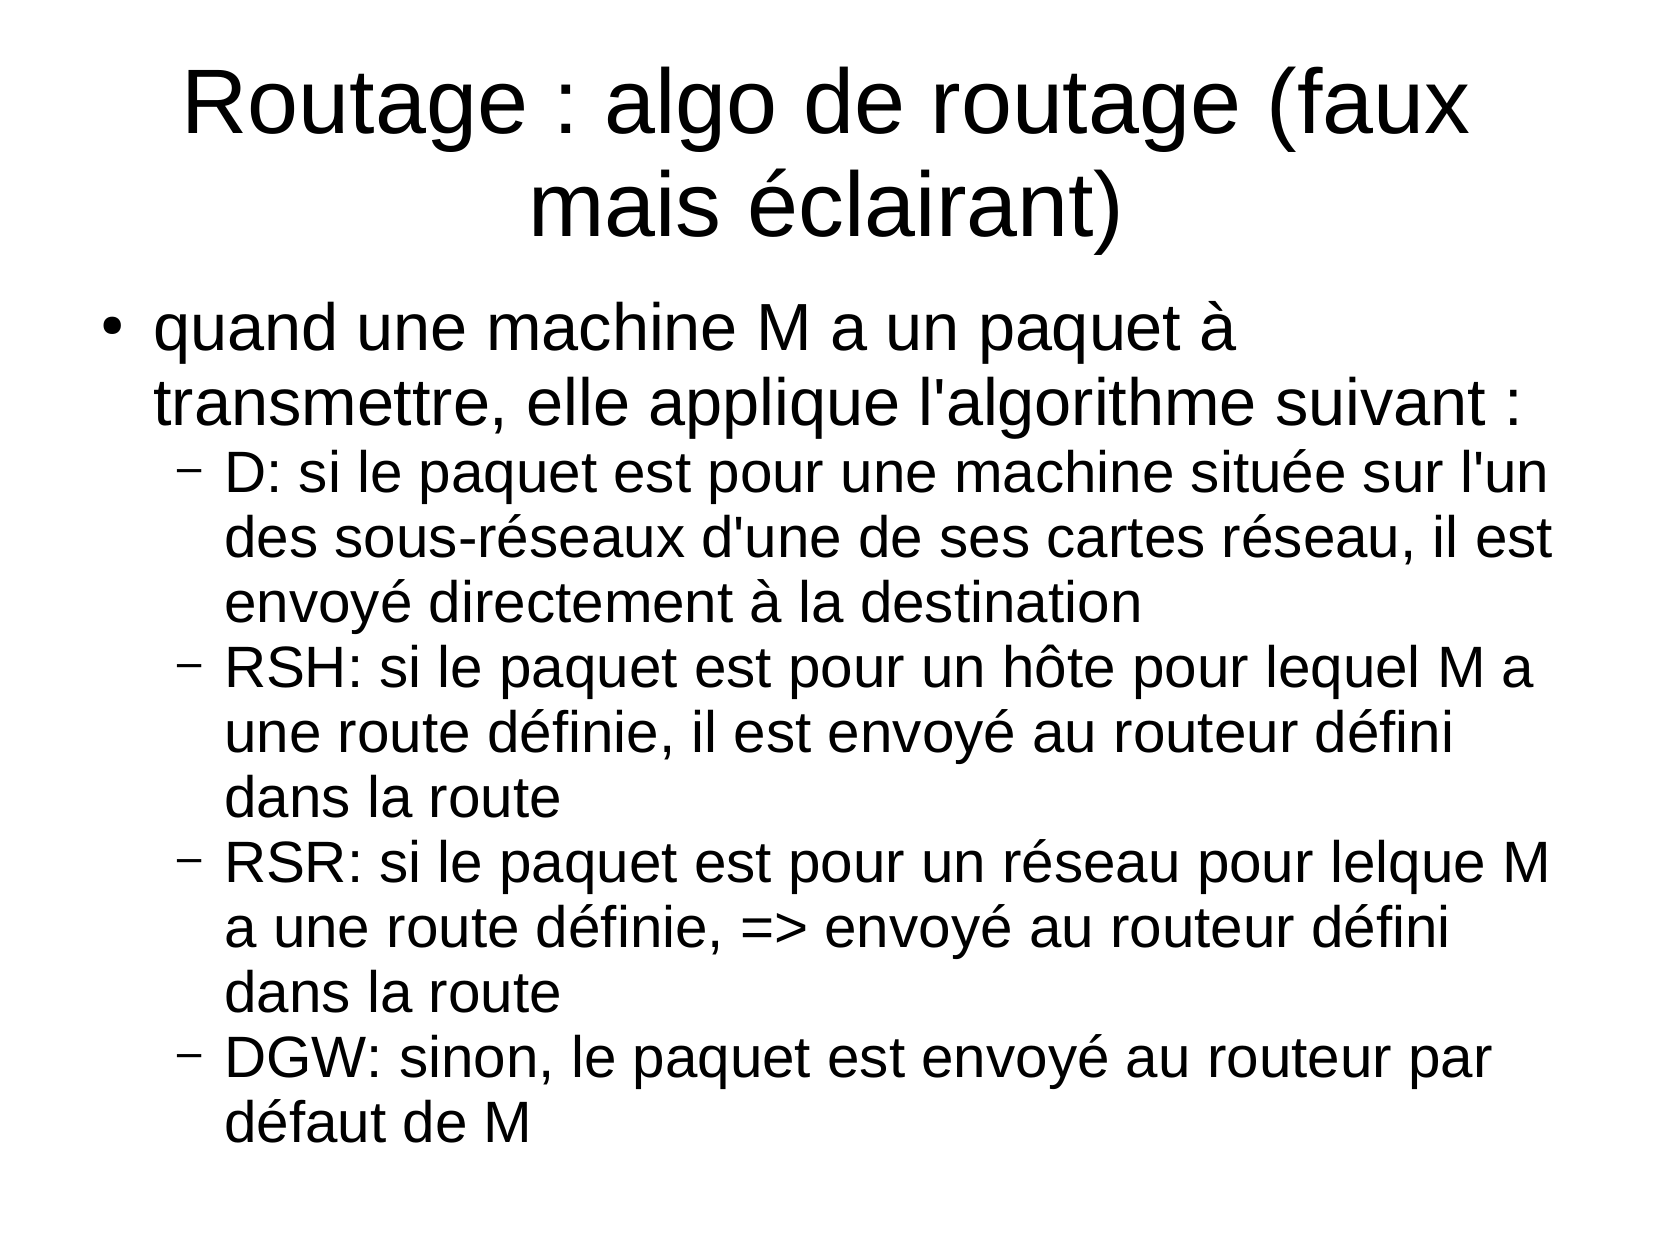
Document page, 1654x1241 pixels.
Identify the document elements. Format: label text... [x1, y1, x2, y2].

list quand une machine M a un paquet à transmettre, elle applique l'algorithme suivant : D: si le paquet est pour une machine située sur l'un des sous-réseaux d'une de ses cartes réseau, il est envoyé directement à la destination RSH: si le paquet est pour un hôte pour lequel M a une route définie, il est envoyé au routeur défini dans la route RSR: si le paquet est pour un réseau pour lelque M a une route définie, => envoyé au routeur défini dans la route DGW: sinon, le paquet est envoyé au routeur par défaut de M [82, 290, 1571, 1156]
title Routage : algo de routage (faux mais éclairant) [82, 50, 1571, 256]
